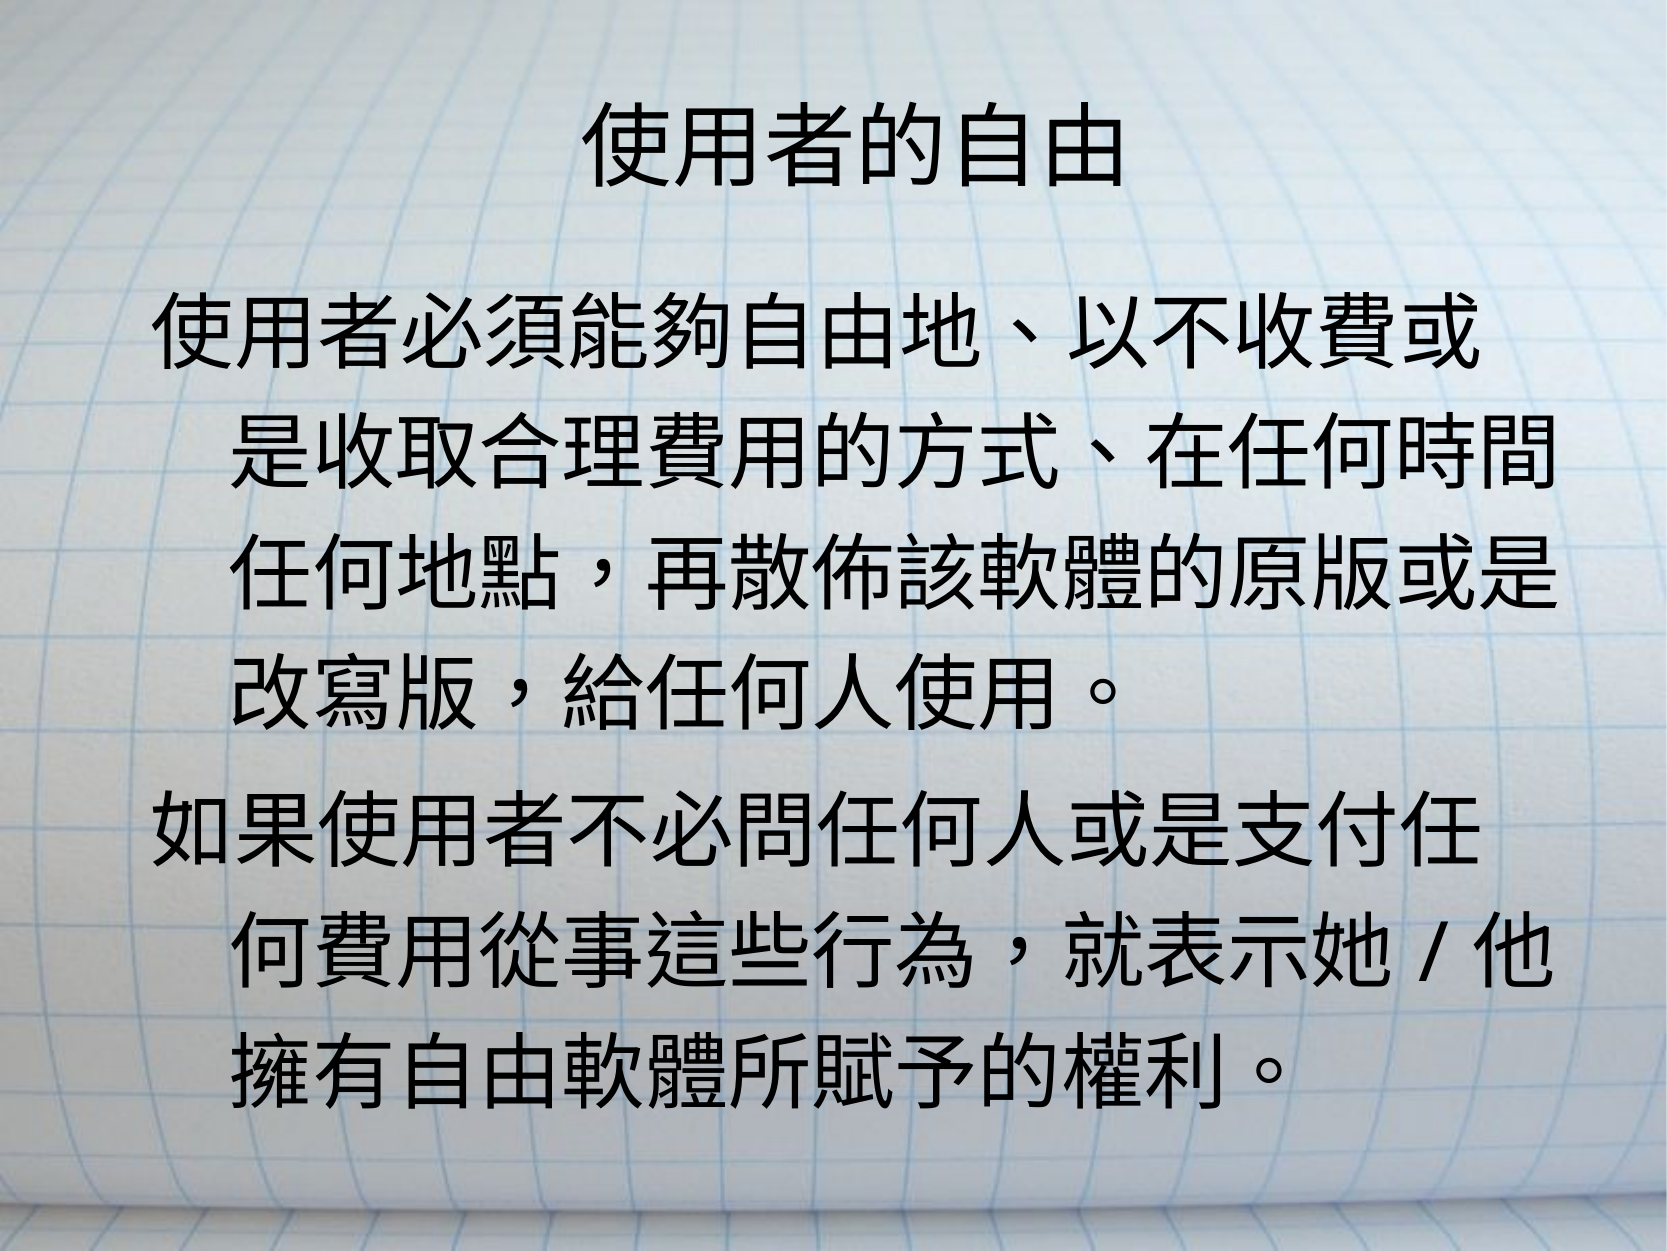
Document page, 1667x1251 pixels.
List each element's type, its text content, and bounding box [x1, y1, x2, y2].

list 使用者必須能夠自由地、以不收費或是收取合理費用的方式、在任何時間任何地點，再散佈該軟體的原版或是改寫版，給任何人使用。 如果使用者不必問任何人或是支付任何費用從事這些行為，就表示她/他擁有自由軟體所賦予的權利。 [147, 265, 1565, 1002]
title 使用者的自由 [147, 29, 1565, 251]
picture [0, 0, 1667, 1251]
